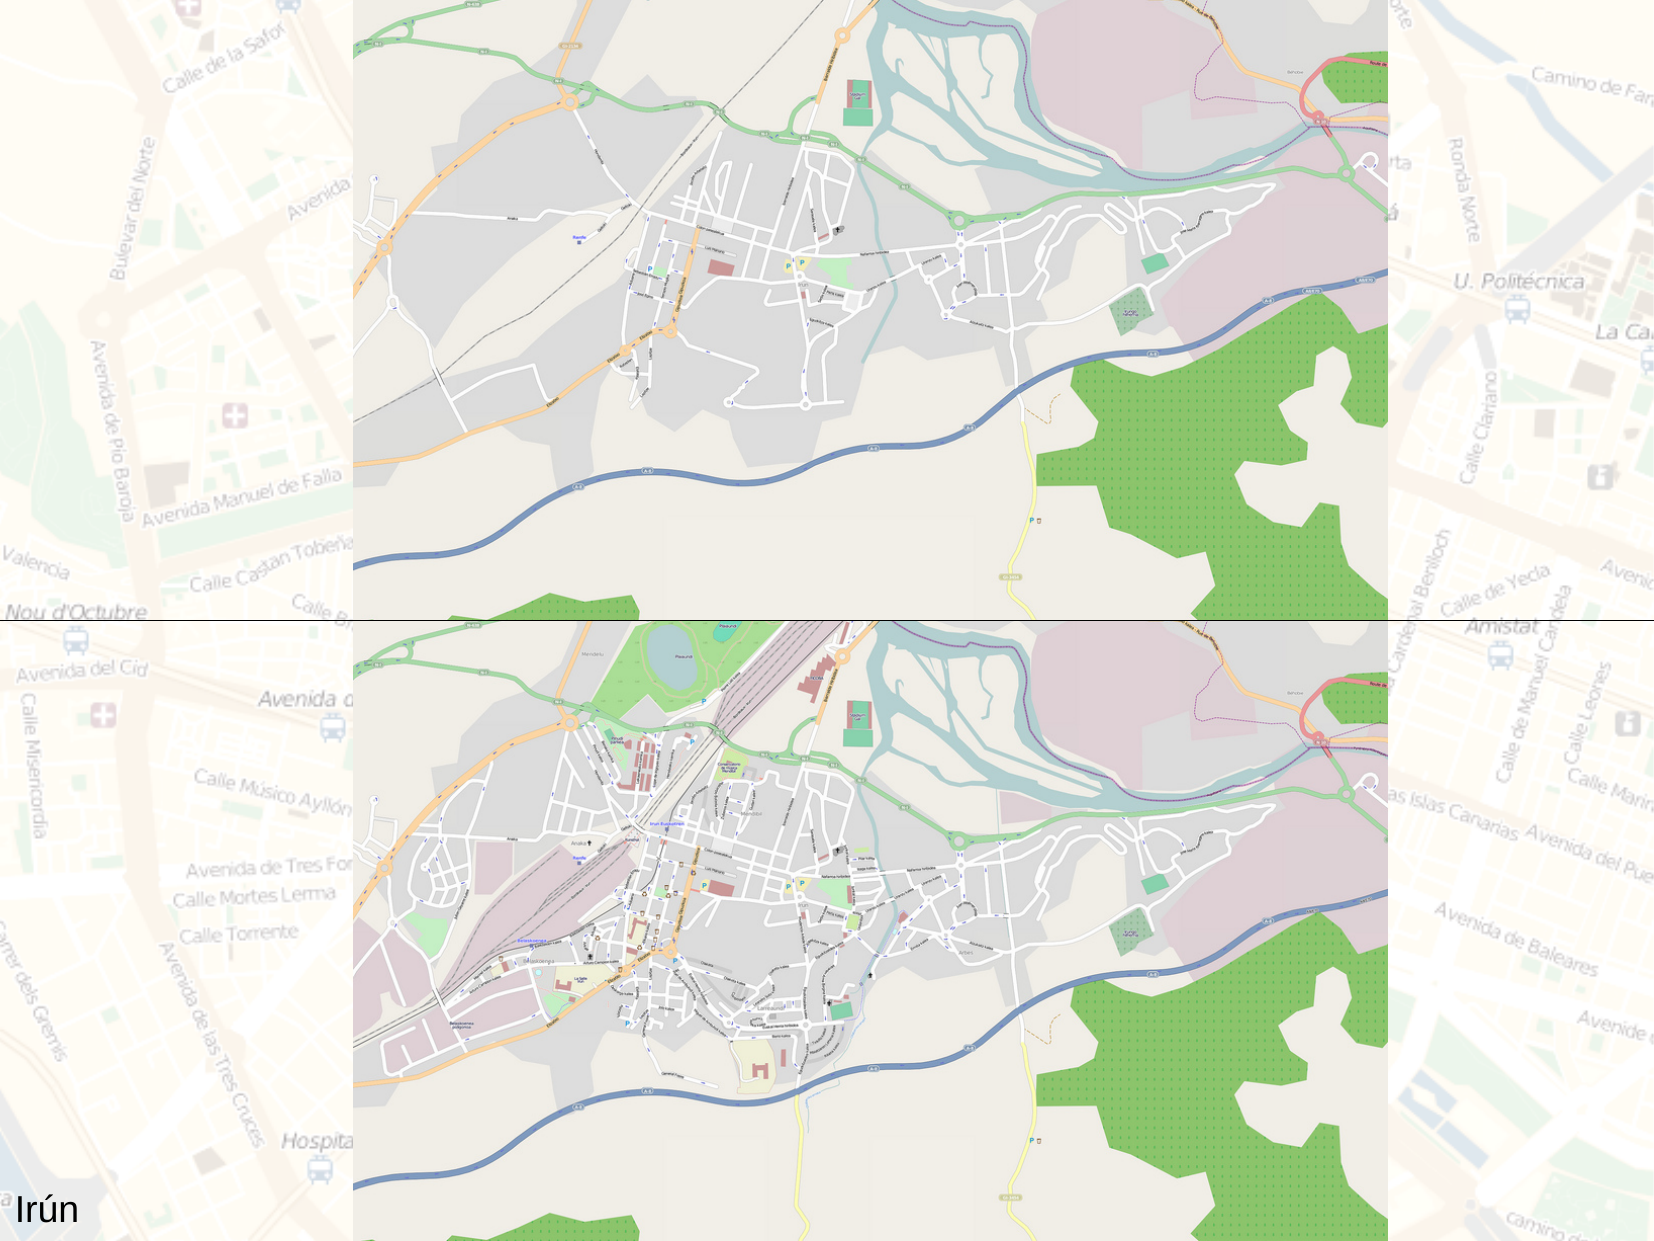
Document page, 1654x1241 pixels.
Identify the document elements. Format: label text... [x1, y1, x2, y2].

picture [353, 621, 1388, 1241]
text_box Irún [0, 1181, 95, 1238]
picture [353, 0, 1388, 620]
